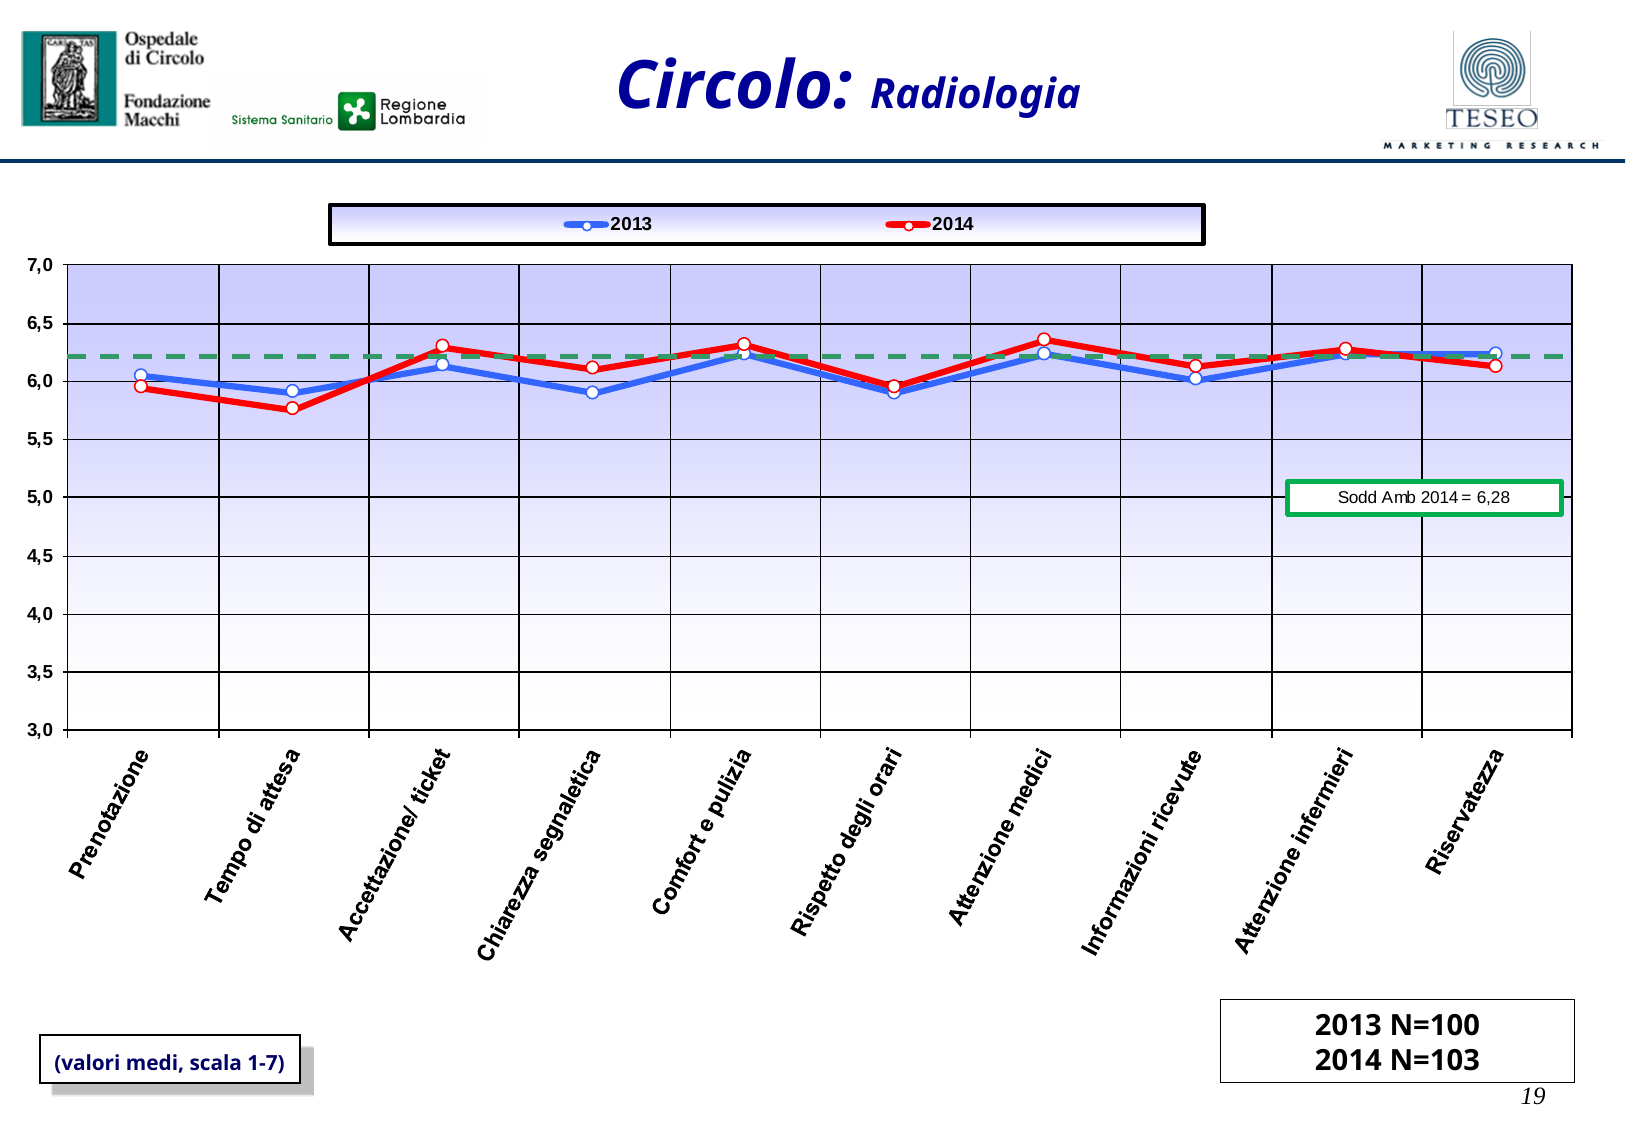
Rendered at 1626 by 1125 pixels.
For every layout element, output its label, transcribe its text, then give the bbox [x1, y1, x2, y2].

text_box (valori medi, scala 1-7) [39, 1034, 300, 1083]
text_box 2013 N=100 2014 N=103 [1220, 999, 1575, 1083]
picture [1381, 31, 1604, 149]
text_box Circolo: Radiologia [304, 18, 1392, 144]
picture [21, 31, 483, 149]
picture [0, 191, 1577, 1125]
